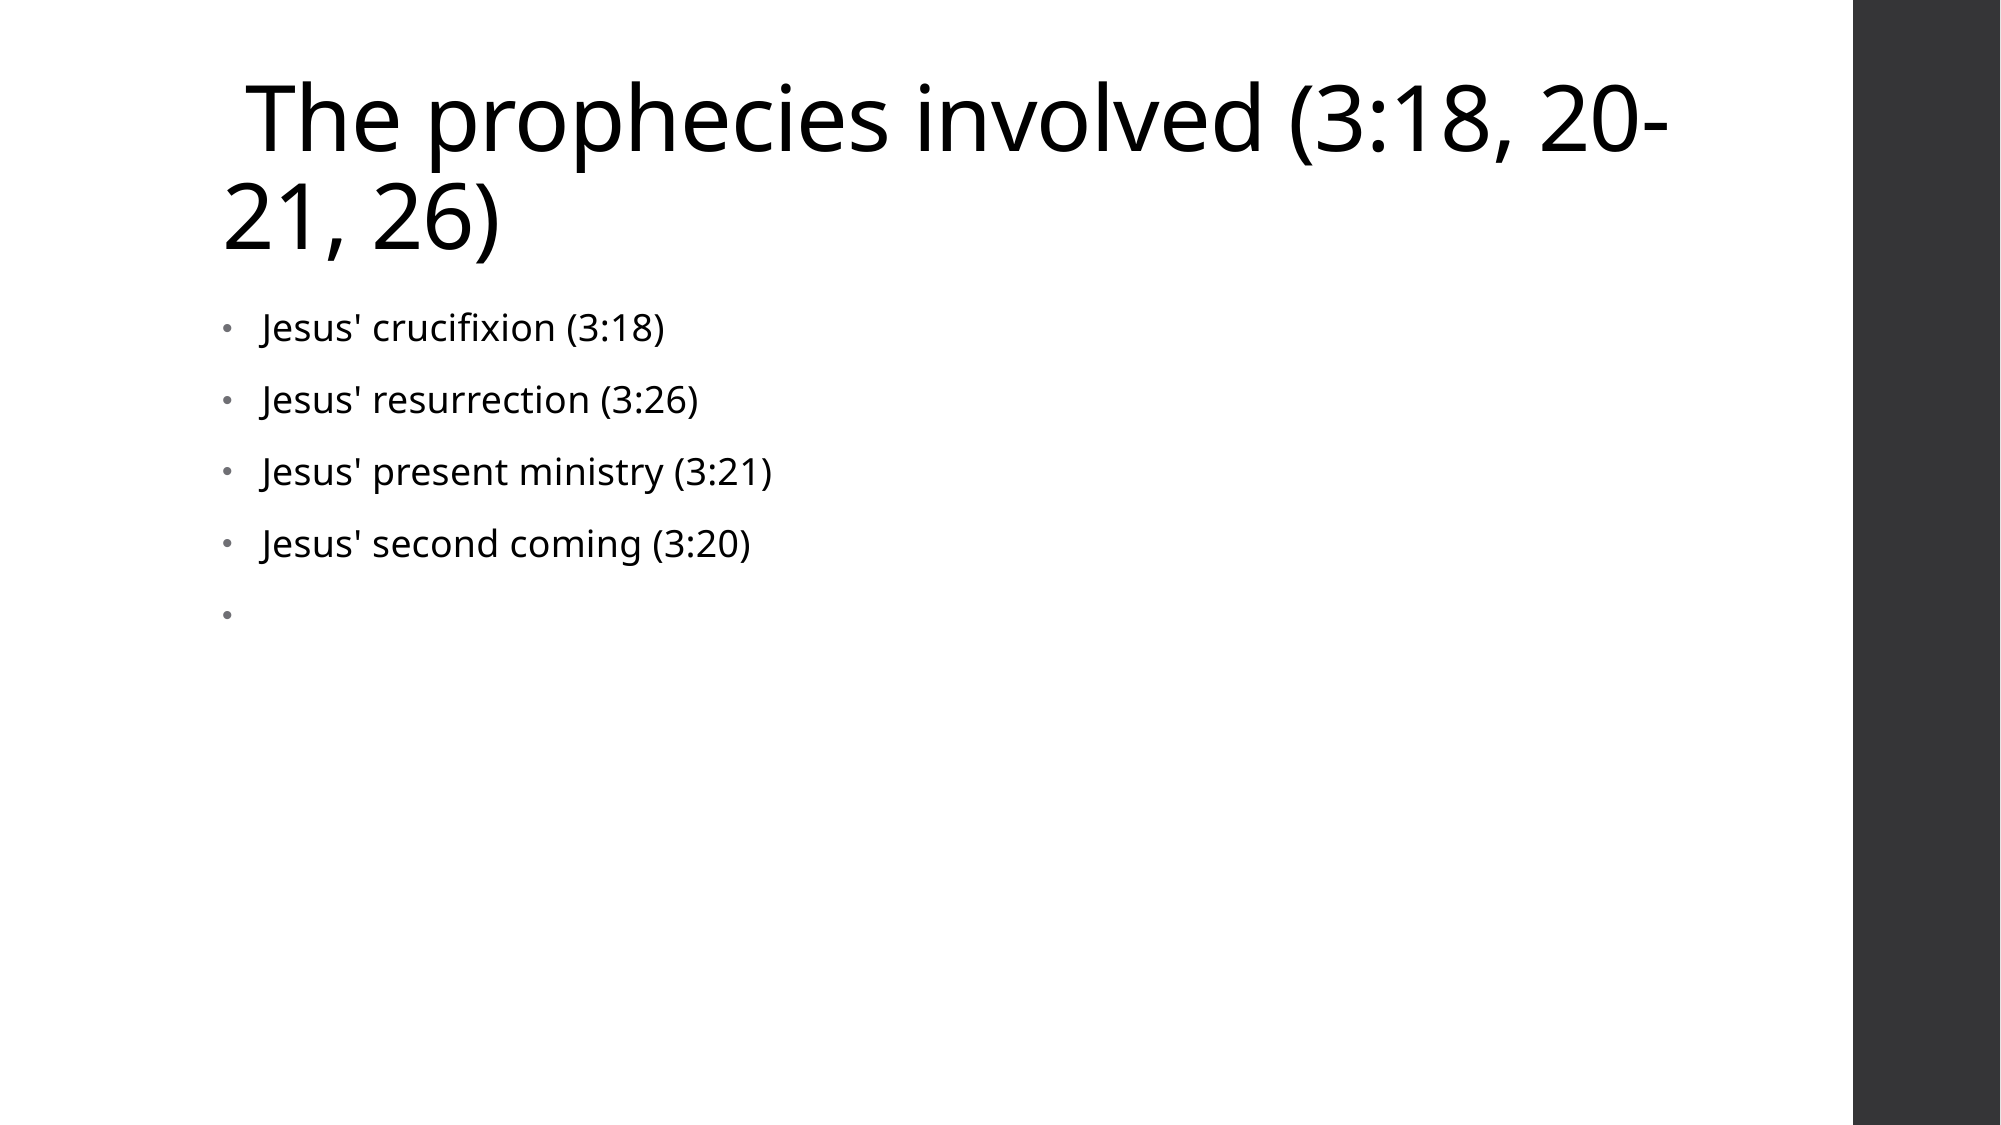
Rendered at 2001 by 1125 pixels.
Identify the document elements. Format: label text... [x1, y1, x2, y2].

title The prophecies involved (3:18, 20-21, 26) [206, 60, 1797, 278]
list Jesus' crucifixion (3:18) Jesus' resurrection (3:26) Jesus' present ministry (3:21) Jesus' second coming (3:20) [206, 299, 1617, 1014]
